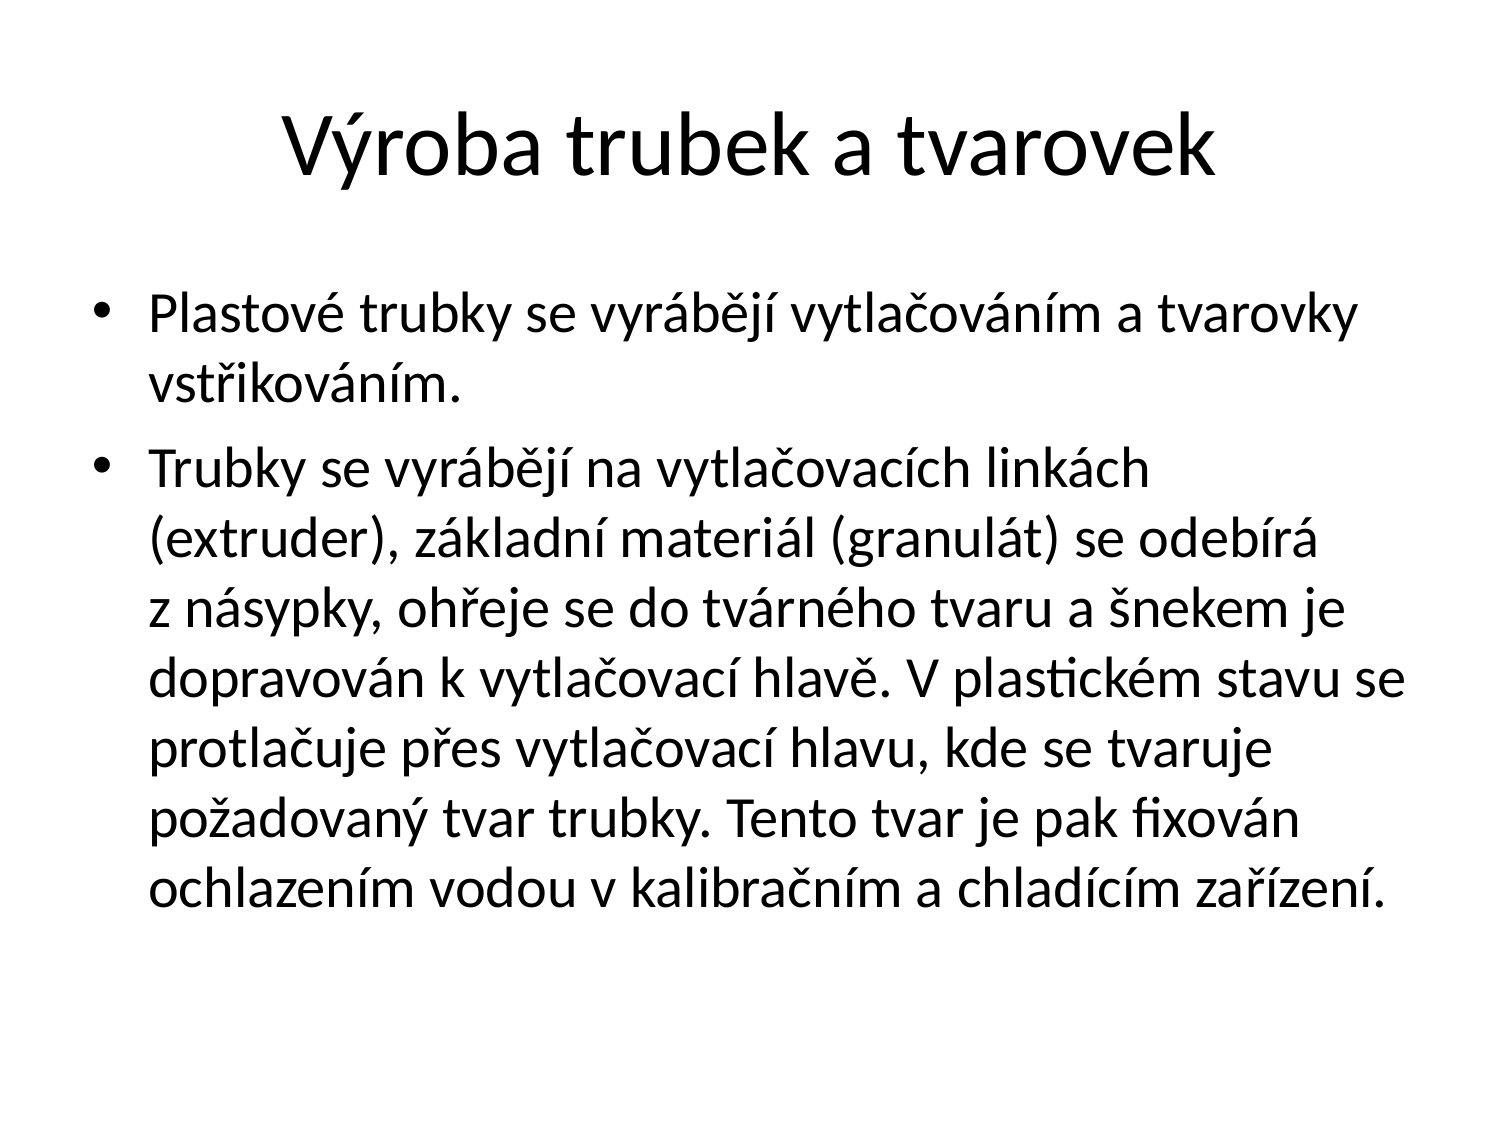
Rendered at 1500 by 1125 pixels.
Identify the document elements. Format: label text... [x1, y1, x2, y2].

list Plastové trubky se vyrábějí vytlačováním a tvarovky vstřikováním. Trubky se vyrábějí na vytlačovacích linkách (extruder), základní materiál (granulát) se odebírá z násypky, ohřeje se do tvárného tvaru a šnekem je dopravován k vytlačovací hlavě. V plastickém stavu se protlačuje přes vytlačovací hlavu, kde se tvaruje požadovaný tvar trubky. Tento tvar je pak fixován ochlazením vodou v kalibračním a chladícím zařízení. [76, 267, 1427, 1010]
title Výroba trubek a tvarovek [75, 45, 1426, 233]
